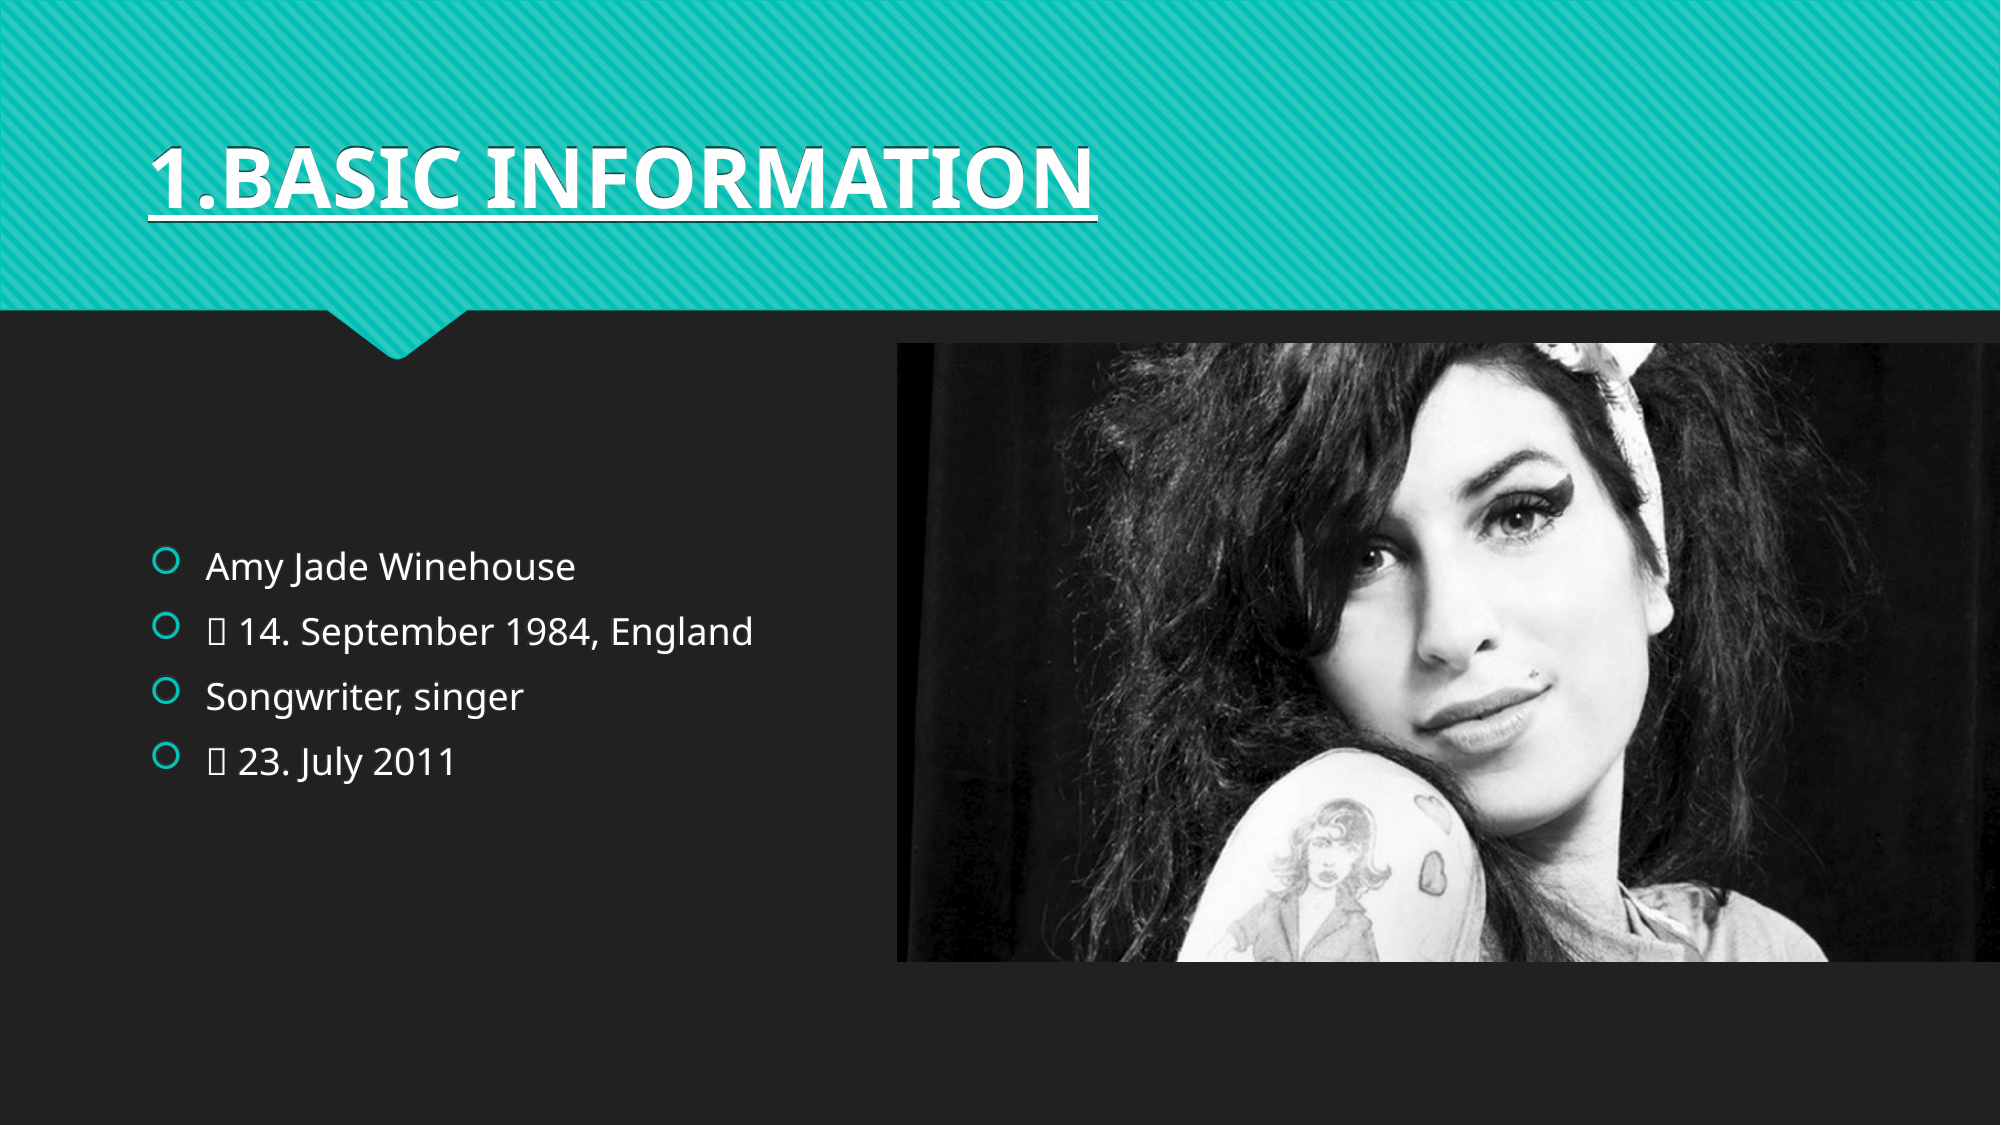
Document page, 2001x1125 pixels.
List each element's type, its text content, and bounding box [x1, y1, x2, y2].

list Amy Jade Winehouse 👶 14. September 1984, England Songwriter, singer 👵 23. July 2011 [134, 364, 897, 962]
picture [897, 343, 2000, 962]
picture [1, 1, 1999, 357]
title 1.BASIC INFORMATION [132, 73, 1868, 233]
